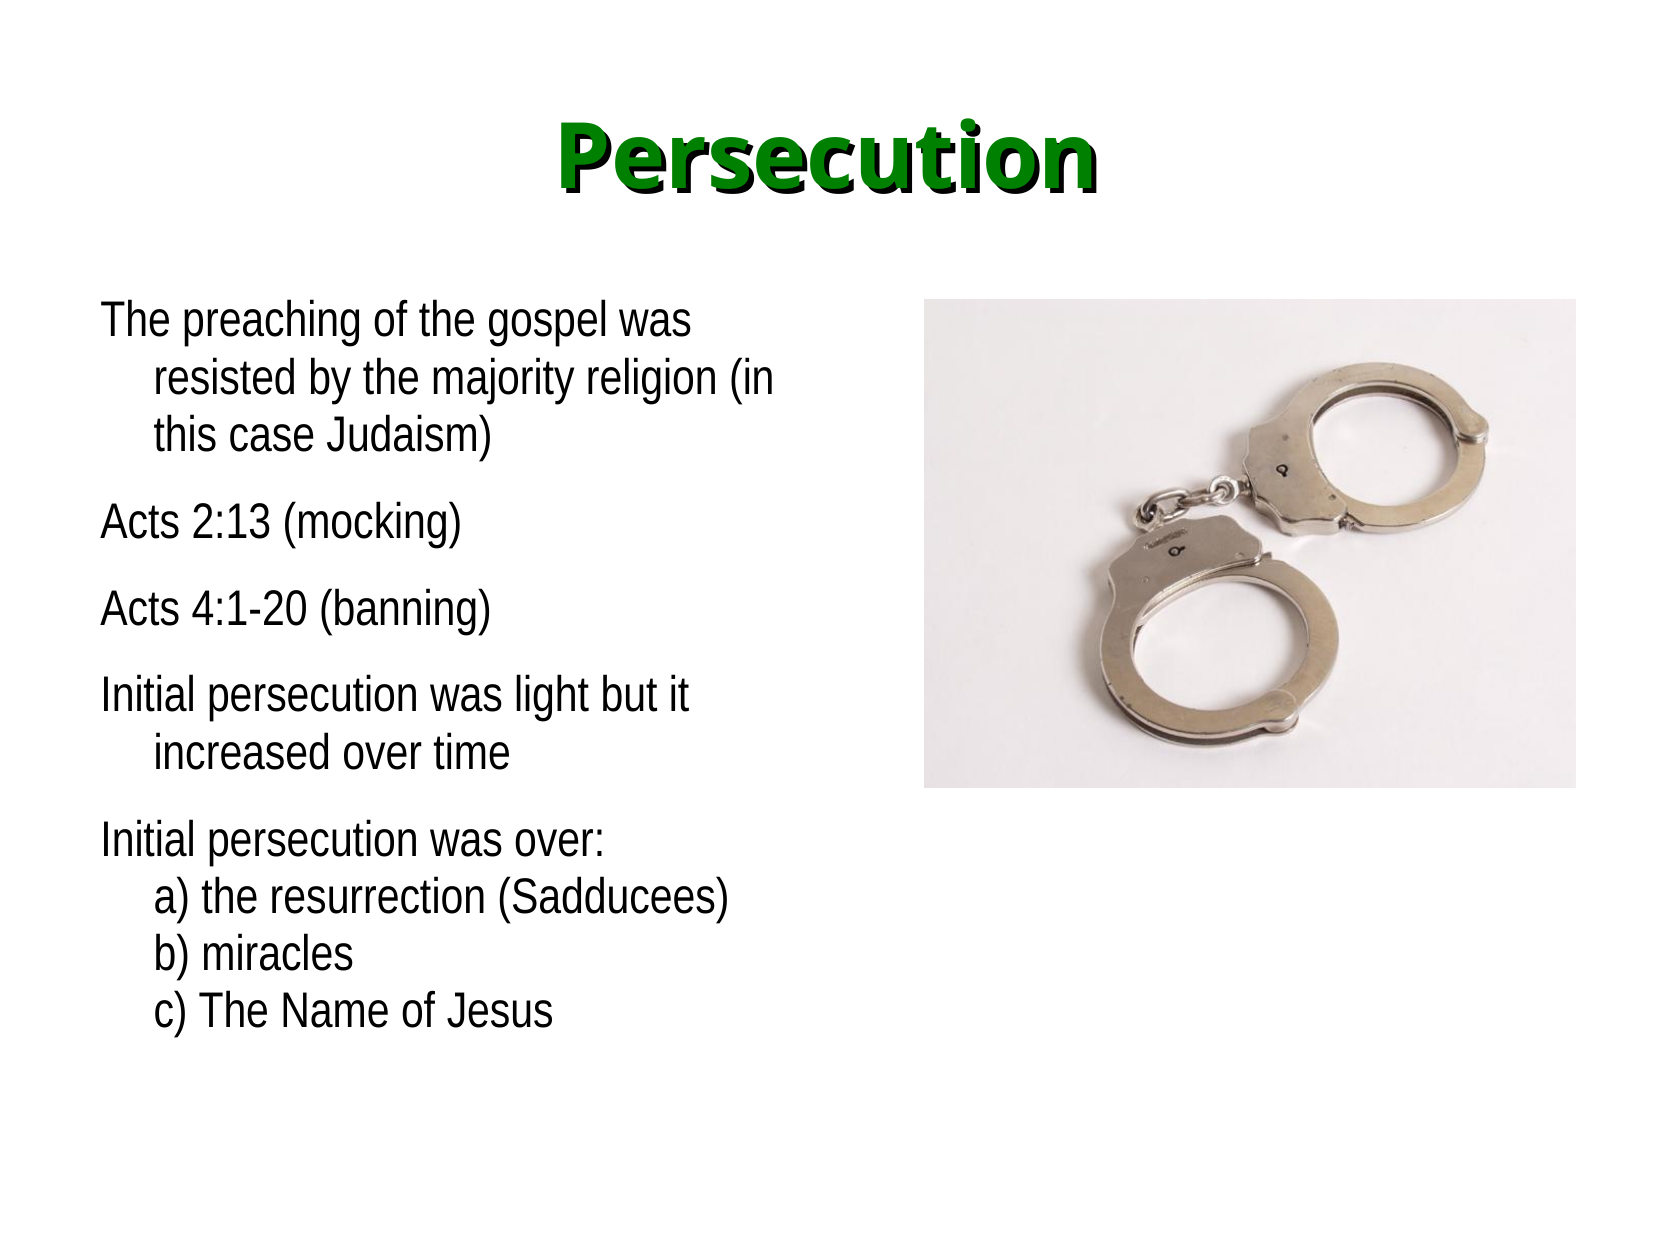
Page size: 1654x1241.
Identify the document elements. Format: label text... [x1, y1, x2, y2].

picture [924, 299, 1576, 788]
title Persecution [82, 56, 1571, 250]
list The preaching of the gospel was resisted by the majority religion (in this case Judaism) Acts 2:13 (mocking) Acts 4:1-20 (banning) Initial persecution was light but it increased over time Initial persecution was over: a) the resurrection (Sadducees) b) miracles c) The Name of Jesus [82, 290, 809, 1094]
